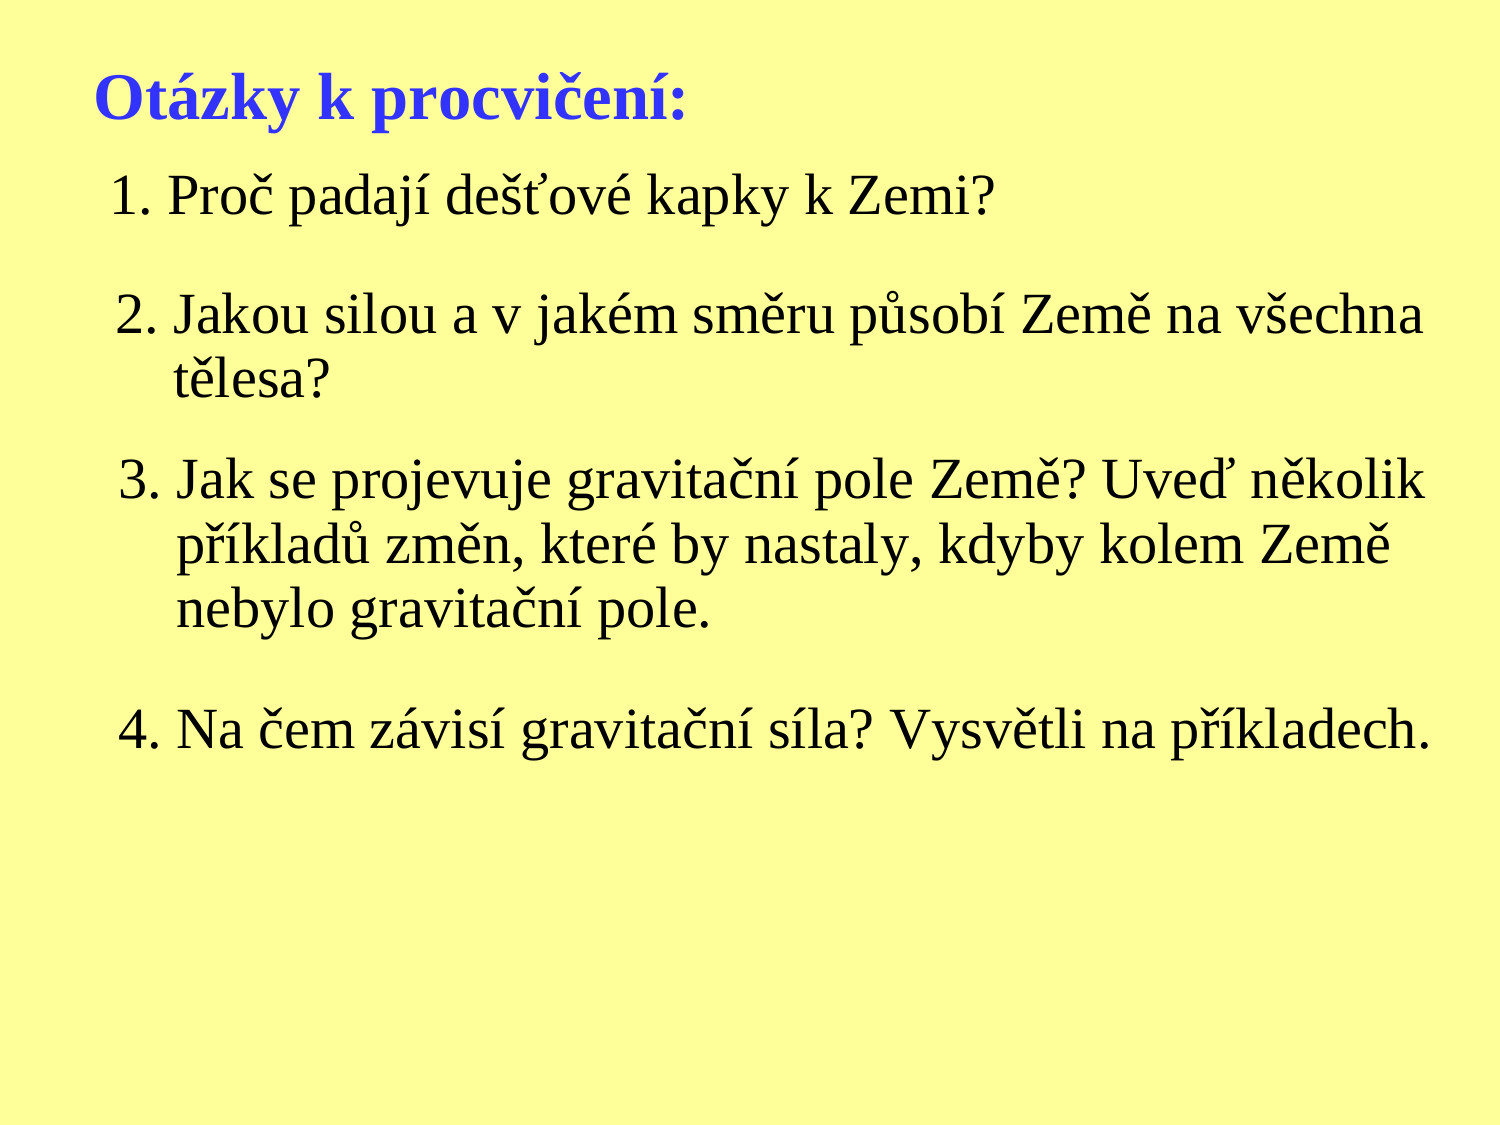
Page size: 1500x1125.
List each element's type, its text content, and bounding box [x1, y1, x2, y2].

text_box 1. Proč padají dešťové kapky k Zemi? [94, 154, 1012, 235]
text_box 4. Na čem závisí gravitační síla? Vysvětli na příkladech. [103, 689, 1447, 770]
text_box 2. Jakou silou a v jakém směru působí Země na všechna tělesa? [100, 273, 1440, 418]
title Otázky k procvičení: [78, 43, 951, 150]
text_box 3. Jak se projevuje gravitační pole Země? Uveď několik příkladů změn, které by nastaly, kdyby kolem Země nebylo gravitační pole. [103, 439, 1442, 649]
